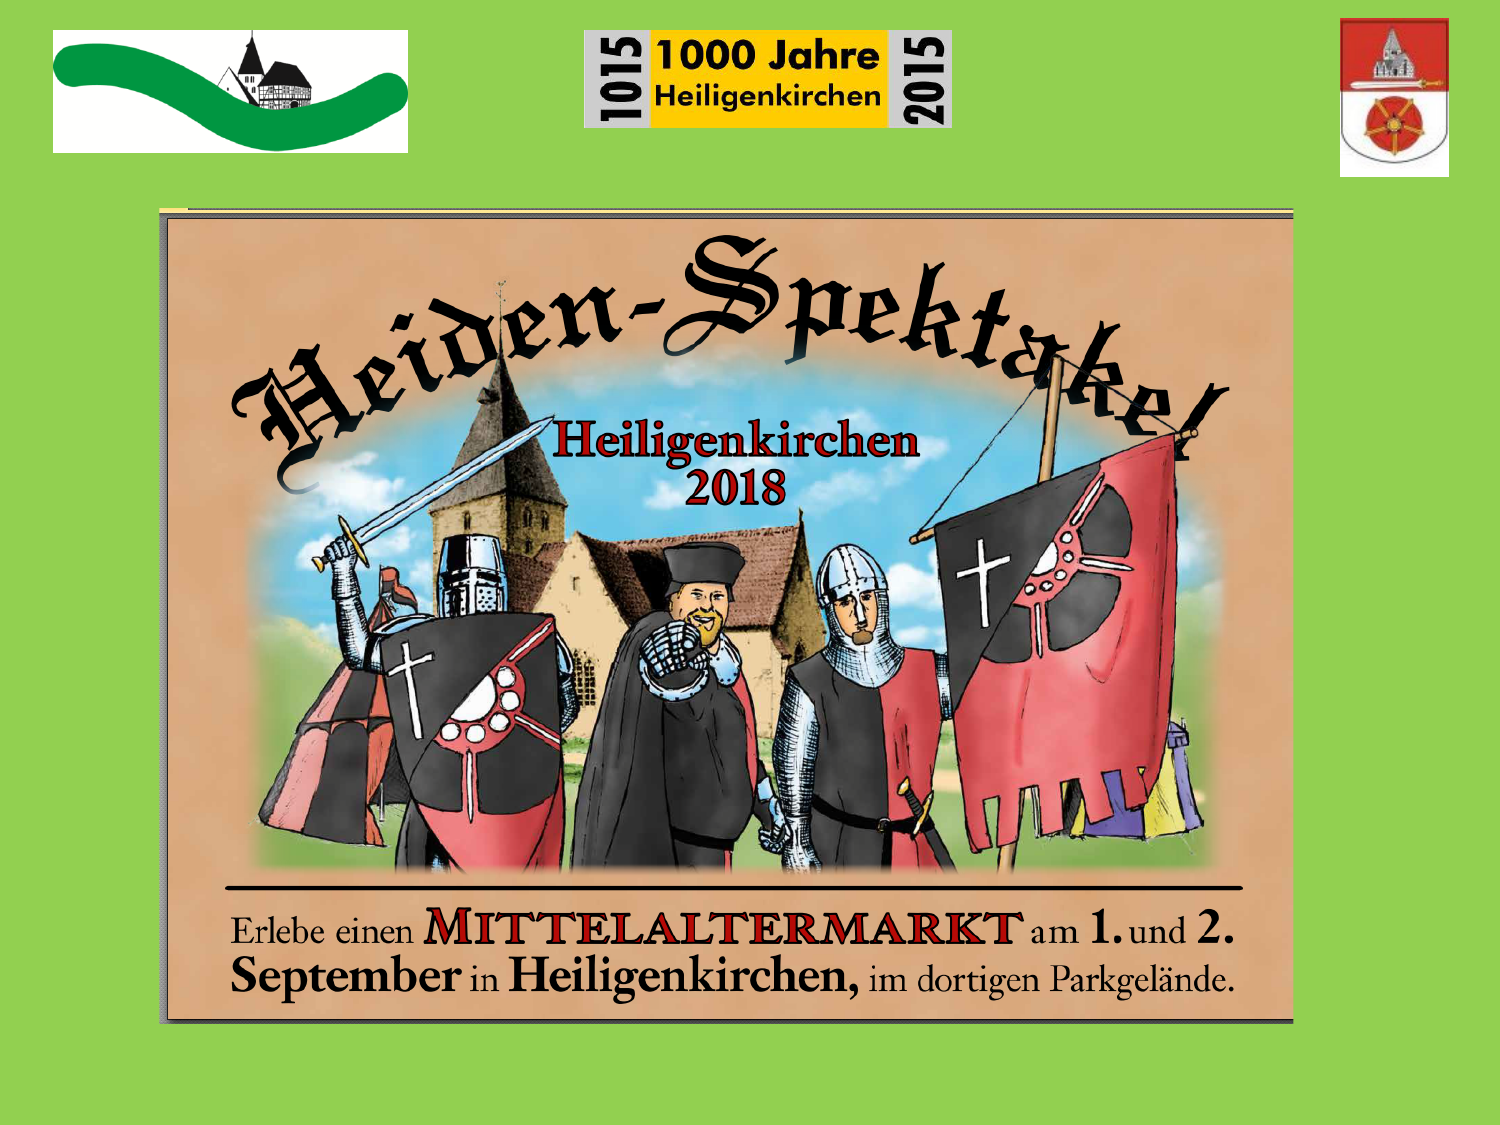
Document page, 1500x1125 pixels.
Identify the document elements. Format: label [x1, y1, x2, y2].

picture [584, 31, 952, 128]
picture [159, 208, 1294, 1024]
picture [1340, 19, 1449, 177]
picture [53, 31, 408, 153]
